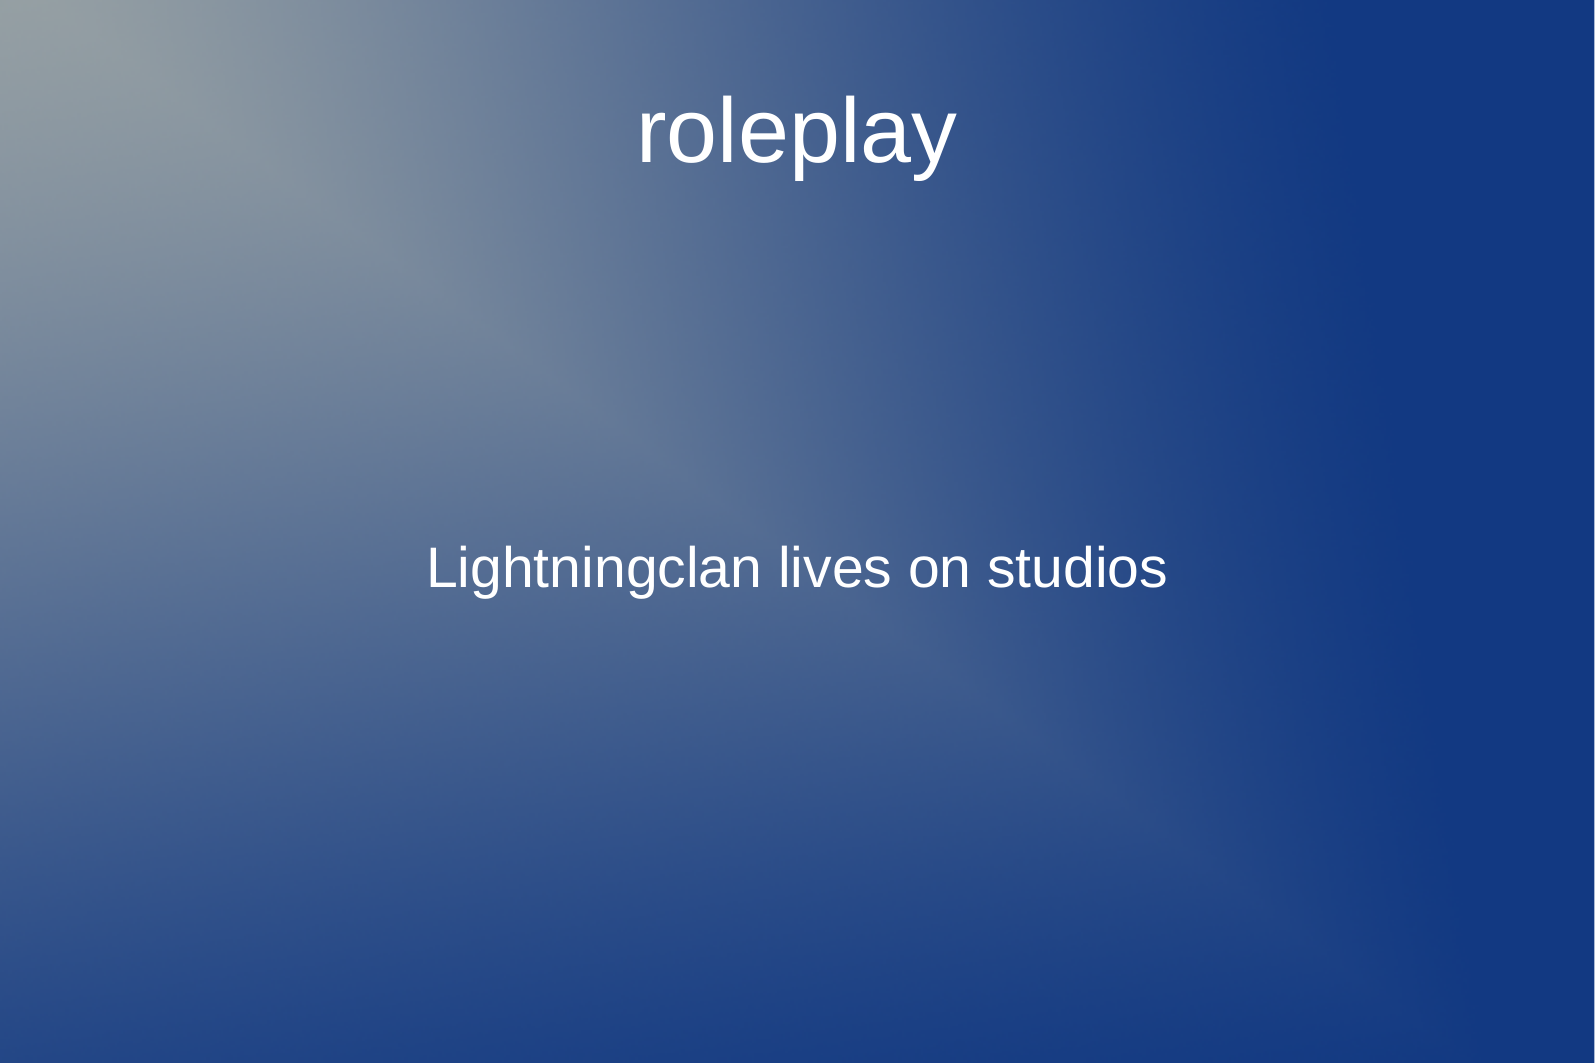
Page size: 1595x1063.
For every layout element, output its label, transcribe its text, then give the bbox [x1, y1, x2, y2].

subtitle Lightningclan lives on studios [79, 248, 1515, 951]
title roleplay [79, 42, 1515, 220]
picture [0, 0, 1595, 1063]
